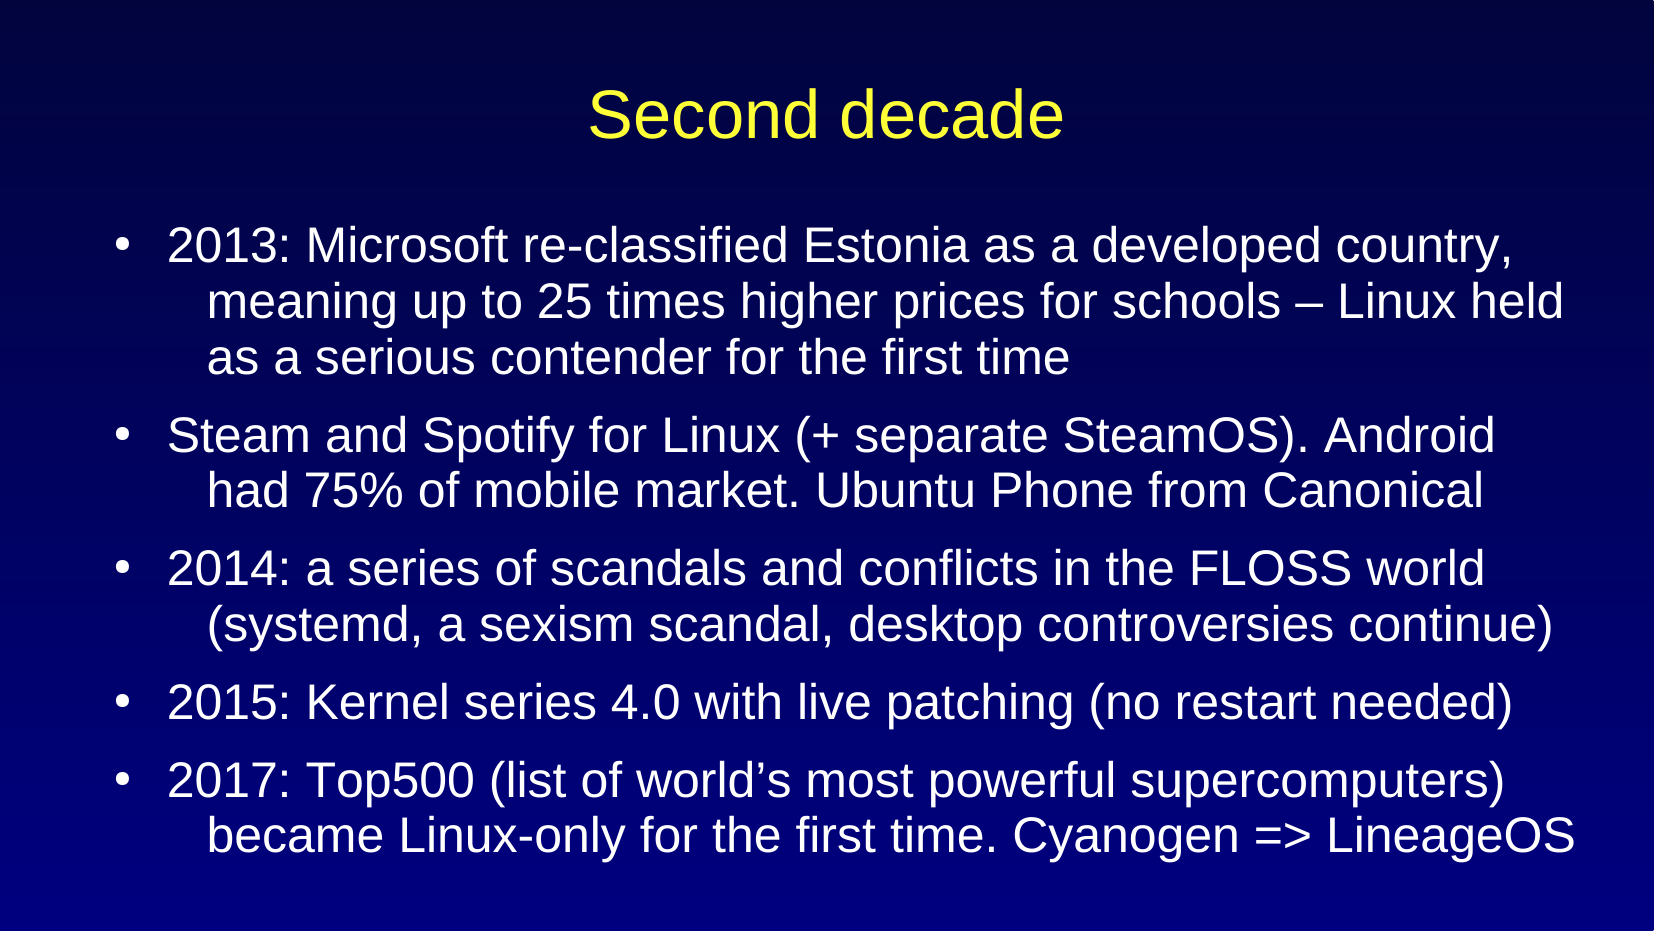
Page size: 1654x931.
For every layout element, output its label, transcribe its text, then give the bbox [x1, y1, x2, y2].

title Second decade [82, 37, 1571, 193]
list 2013: Microsoft re-classified Estonia as a developed country, meaning up to 25 times higher prices for schools – Linux held as a serious contender for the first time Steam and Spotify for Linux (+ separate SteamOS). Android had 75% of mobile market. Ubuntu Phone from Canonical 2014: a series of scandals and conflicts in the FLOSS world (systemd, a sexism scandal, desktop controversies continue) 2015: Kernel series 4.0 with live patching (no restart needed) 2017: Top500 (list of world’s most powerful supercomputers) became Linux-only for the first time. Cyanogen => LineageOS [82, 217, 1593, 920]
